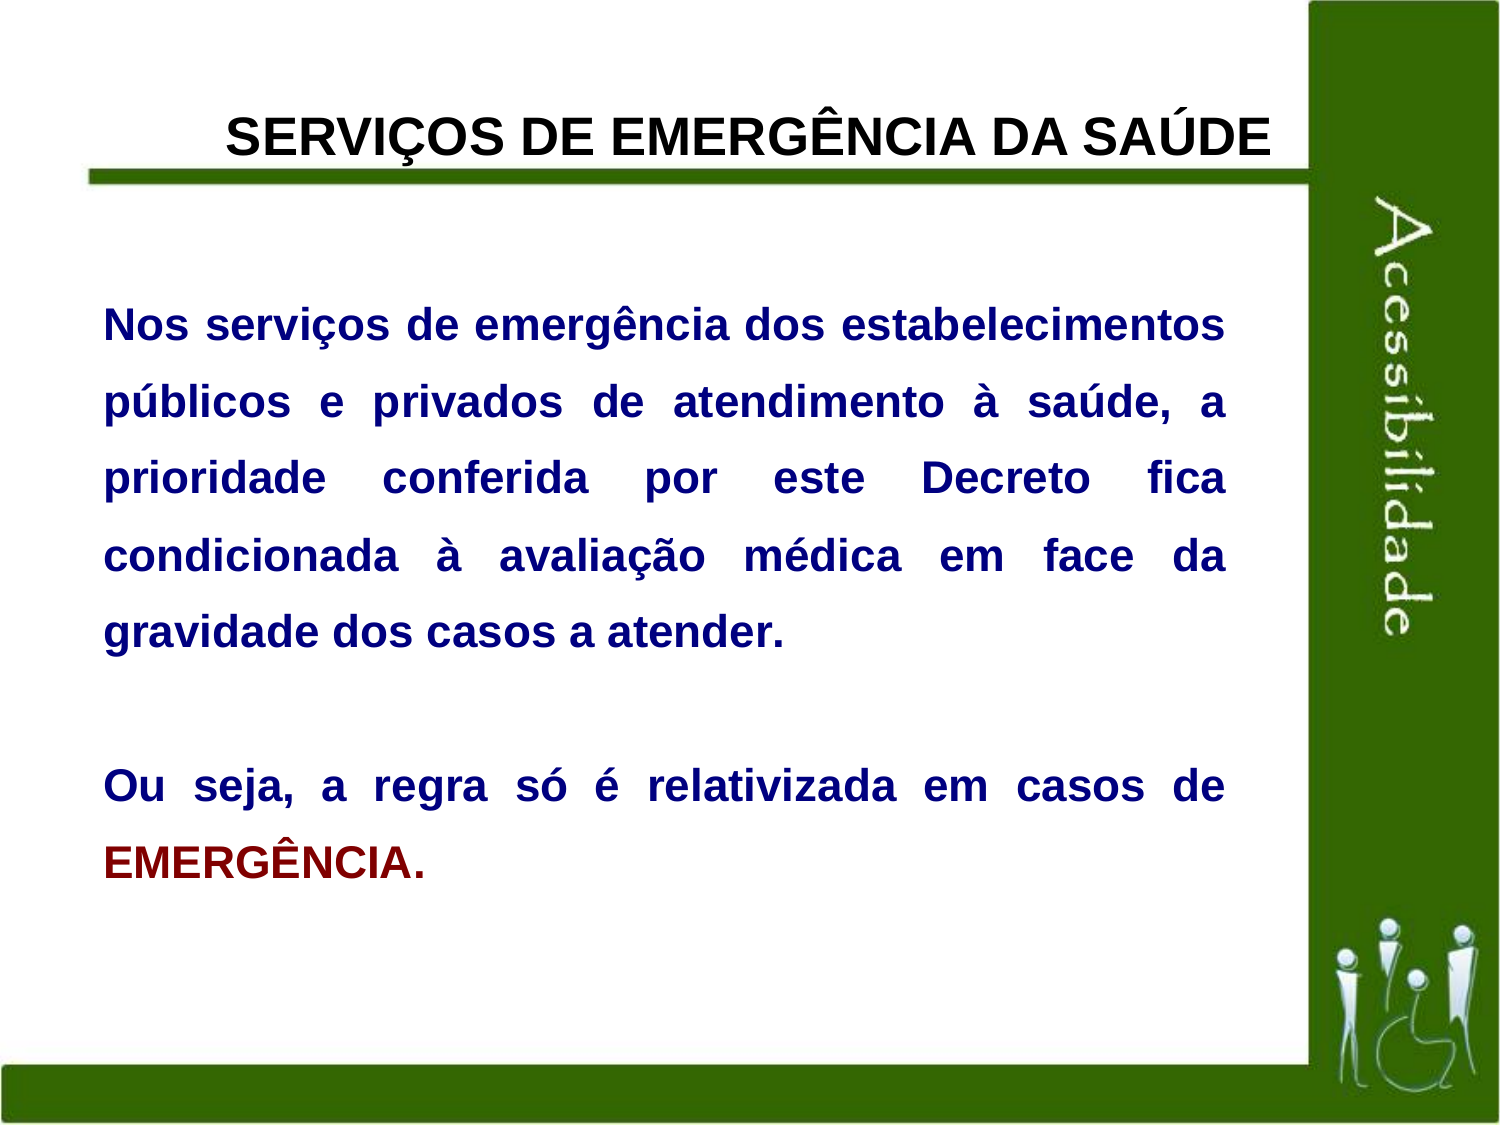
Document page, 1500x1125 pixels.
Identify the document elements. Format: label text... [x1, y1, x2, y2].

text_box Nos serviços de emergência dos estabelecimentos públicos e privados de atendimento à saúde, a prioridade conferida por este Decreto fica condicionada à avaliação médica em face da gravidade dos casos a atender. Ou seja, a regra só é relativizada em casos de EMERGÊNCIA. [88, 265, 1300, 945]
chart [75, 262, 1425, 930]
picture [0, 0, 1500, 1125]
title SERVIÇOS DE EMERGÊNCIA DA SAÚDE [75, 45, 1425, 233]
